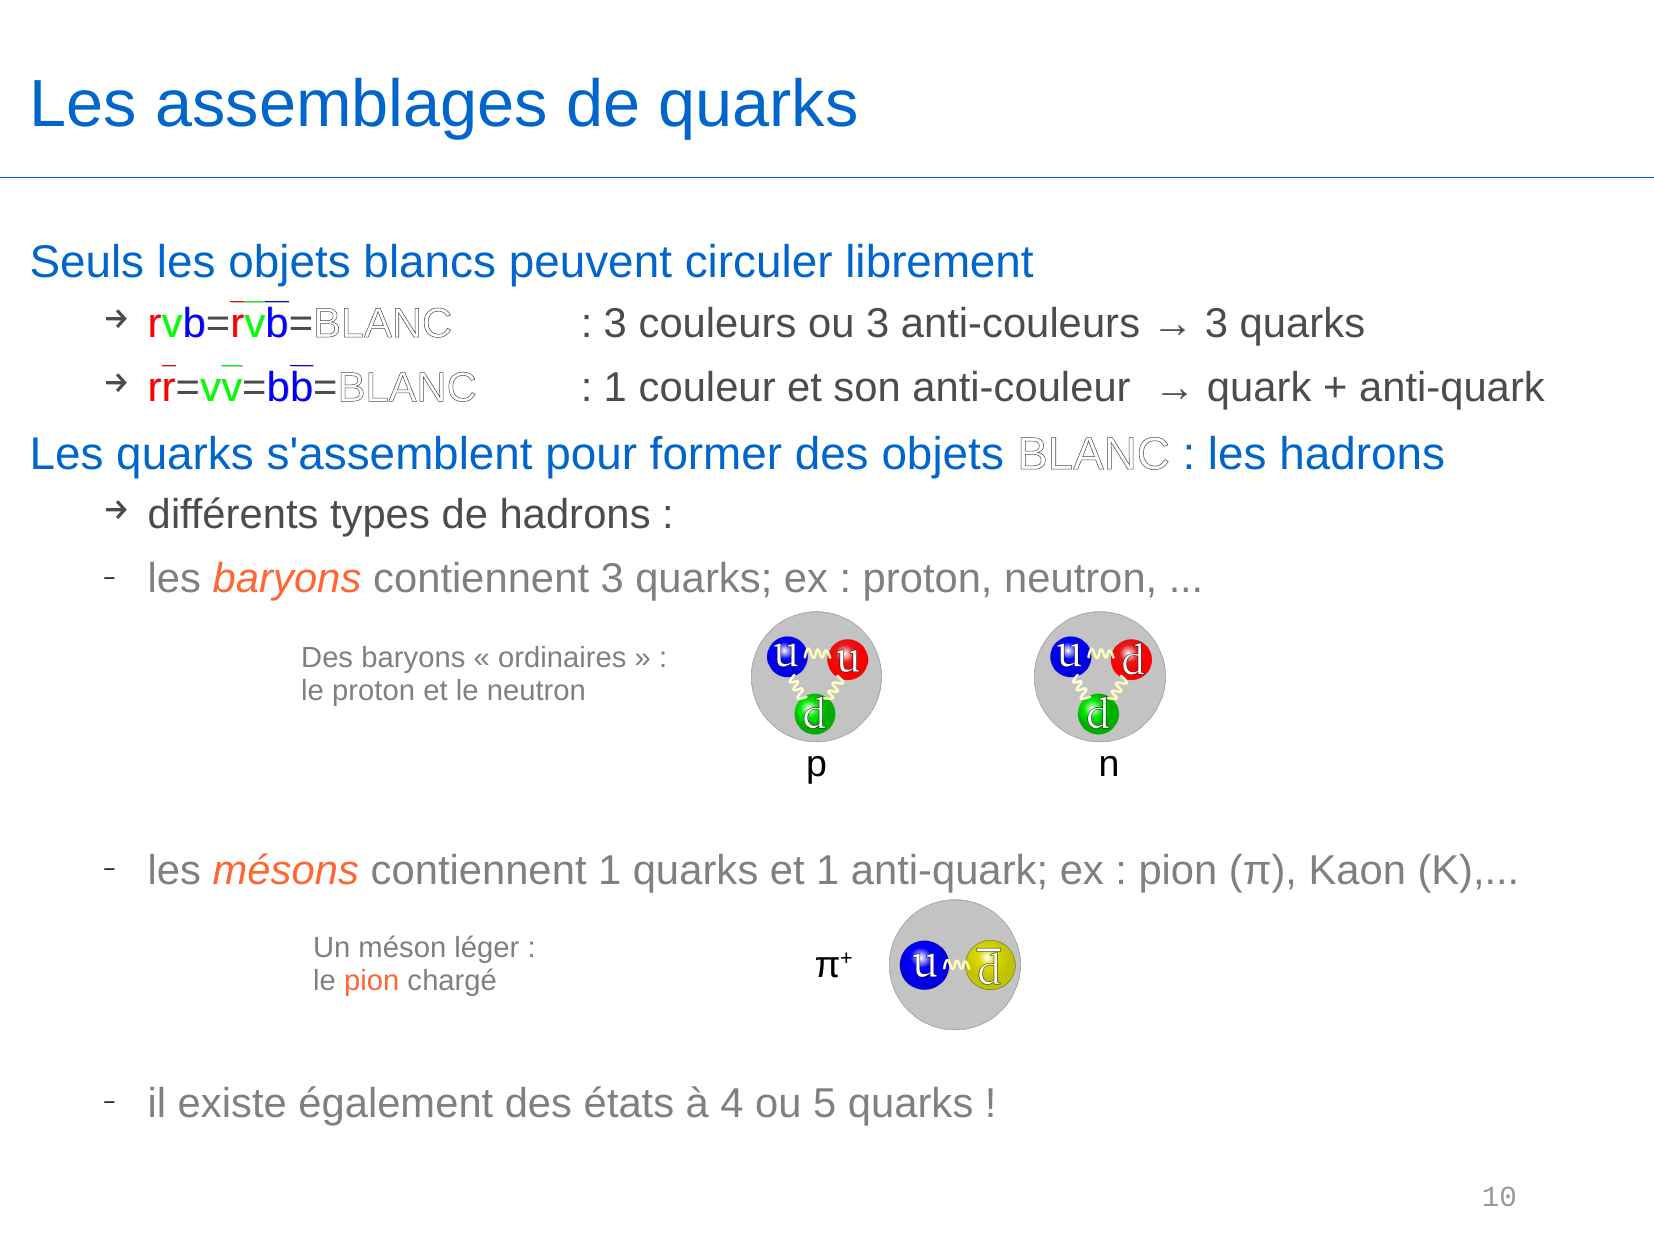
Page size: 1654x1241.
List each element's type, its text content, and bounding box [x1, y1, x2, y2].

title Les assemblages de quarks [29, 29, 1625, 178]
picture [729, 589, 907, 767]
text_box Un méson léger : le pion chargé [298, 923, 562, 1004]
text_box π+ [799, 936, 868, 993]
text_box n [1083, 735, 1143, 793]
text_box Des baryons « ordinaires » : le proton et le neutron [286, 633, 685, 715]
picture [867, 877, 1046, 1055]
text_box p [791, 735, 842, 793]
list Seuls les objets blancs peuvent circuler librement rvb=rvb=BLANC : 3 couleurs ou 3 anti-couleurs → 3 quarks rr=vv=bb=BLANC : 1 couleur et son anti-couleur → quark + anti-quark Les quarks s'assemblent pour former des objets BLANC : les hadrons différents types de hadrons : les baryons contiennent 3 quarks; ex : proton, neutron, ... les mésons contiennent 1 quarks et 1 anti-quark; ex : pion (π), Kaon (K),... il existe également des états à 4 ou 5 quarks ! [29, 236, 1625, 1188]
picture [1012, 589, 1191, 767]
